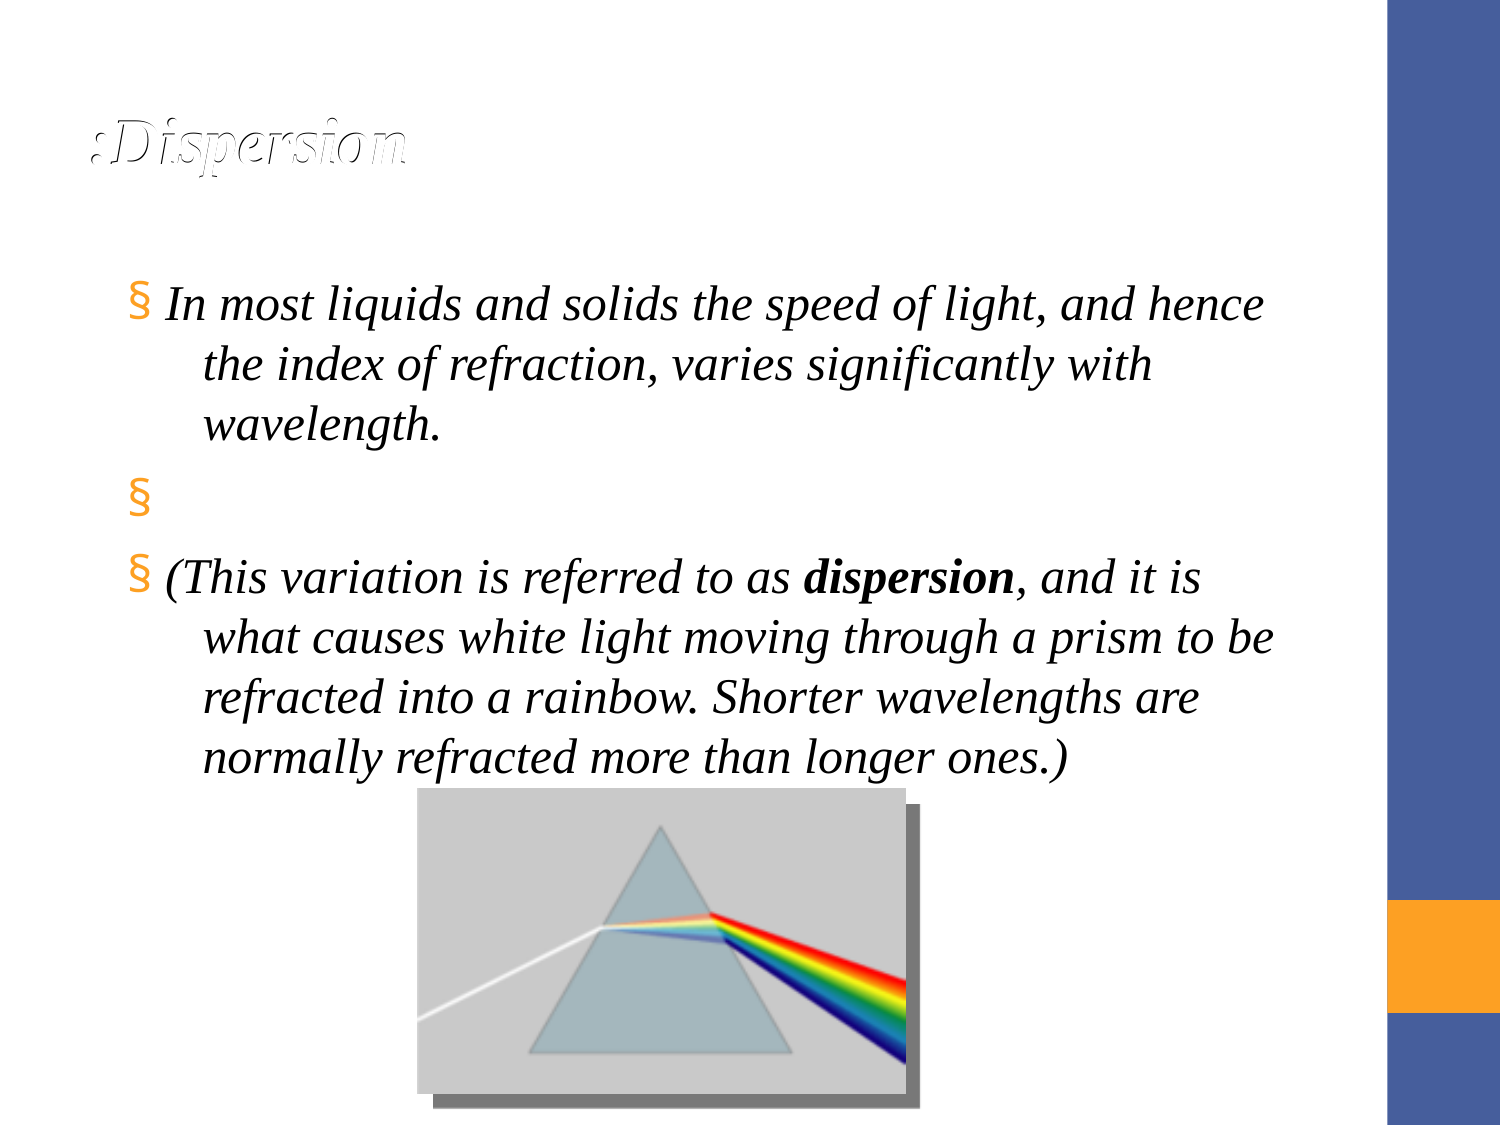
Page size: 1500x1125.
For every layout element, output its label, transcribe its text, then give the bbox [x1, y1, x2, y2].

picture [417, 788, 906, 1095]
title Dispersion: [75, 45, 1326, 233]
list In most liquids and solids the speed of light, and hence the index of refraction, varies significantly with wavelength. (This variation is referred to as dispersion, and it is what causes white light moving through a prism to be refracted into a rainbow. Shorter wavelengths are normally refracted more than longer ones.) [75, 262, 1326, 1125]
